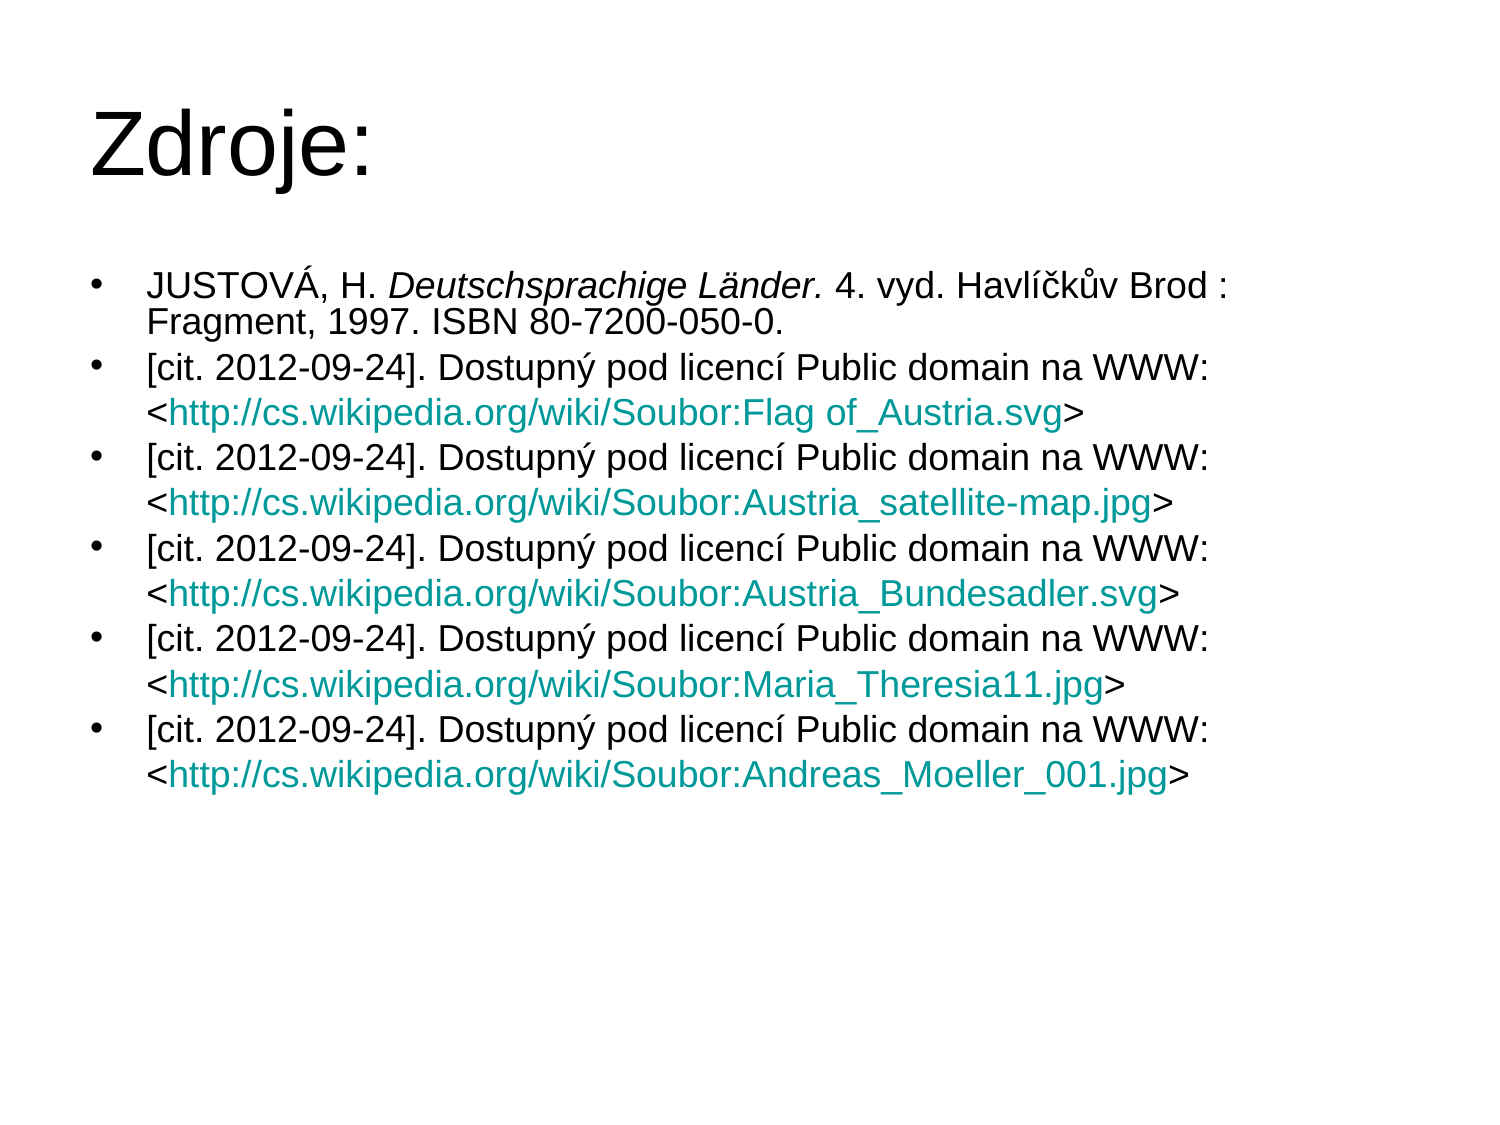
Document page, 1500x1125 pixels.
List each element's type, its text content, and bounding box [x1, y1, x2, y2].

list JUSTOVÁ, H. Deutschsprachige Länder. 4. vyd. Havlíčkův Brod : Fragment, 1997. ISBN 80-7200-050-0. [cit. 2012-09-24]. Dostupný pod licencí Public domain na WWW: <http://cs.wikipedia.org/wiki/Soubor:Flag of_Austria.svg> [cit. 2012-09-24]. Dostupný pod licencí Public domain na WWW: <http://cs.wikipedia.org/wiki/Soubor:Austria_satellite-map.jpg> [cit. 2012-09-24]. Dostupný pod licencí Public domain na WWW: <http://cs.wikipedia.org/wiki/Soubor:Austria_Bundesadler.svg> [cit. 2012-09-24]. Dostupný pod licencí Public domain na WWW: <http://cs.wikipedia.org/wiki/Soubor:Maria_Theresia11.jpg> [cit. 2012-09-24]. Dostupný pod licencí Public domain na WWW: <http://cs.wikipedia.org/wiki/Soubor:Andreas_Moeller_001.jpg> [75, 262, 1426, 1006]
title Zdroje: [75, 45, 1426, 233]
